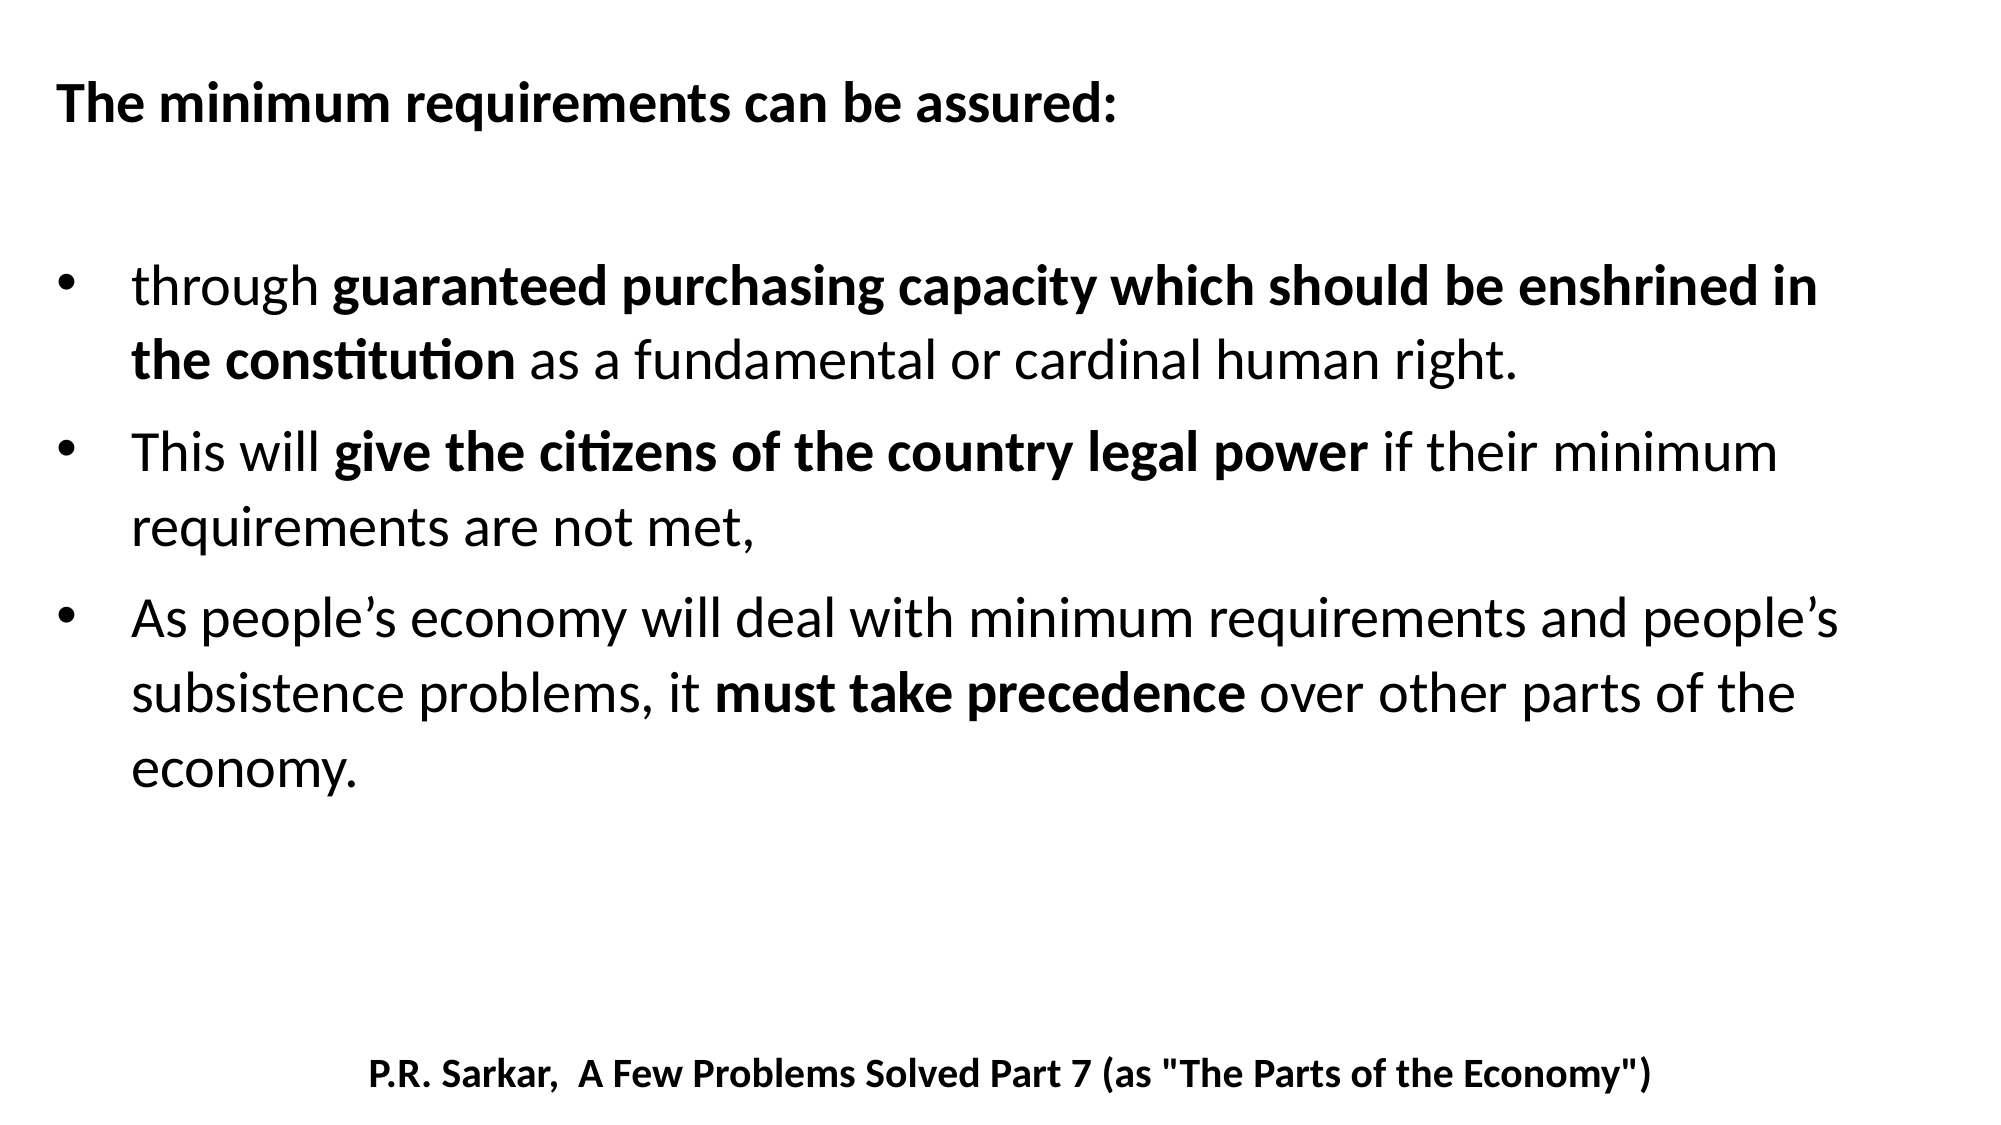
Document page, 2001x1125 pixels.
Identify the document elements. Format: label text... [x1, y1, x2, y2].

text_box The minimum requirements can be assured: through guaranteed purchasing capacity which should be enshrined in the constitution as a fundamental or cardinal human right. This will give the citizens of the country legal power if their minimum requirements are not met, As people’s economy will deal with minimum requirements and people’s subsistence problems, it must take precedence over other parts of the economy. [41, 51, 1910, 807]
text_box P.R. Sarkar, A Few Problems Solved Part 7 (as "The Parts of the Economy") [89, 1038, 1932, 1104]
